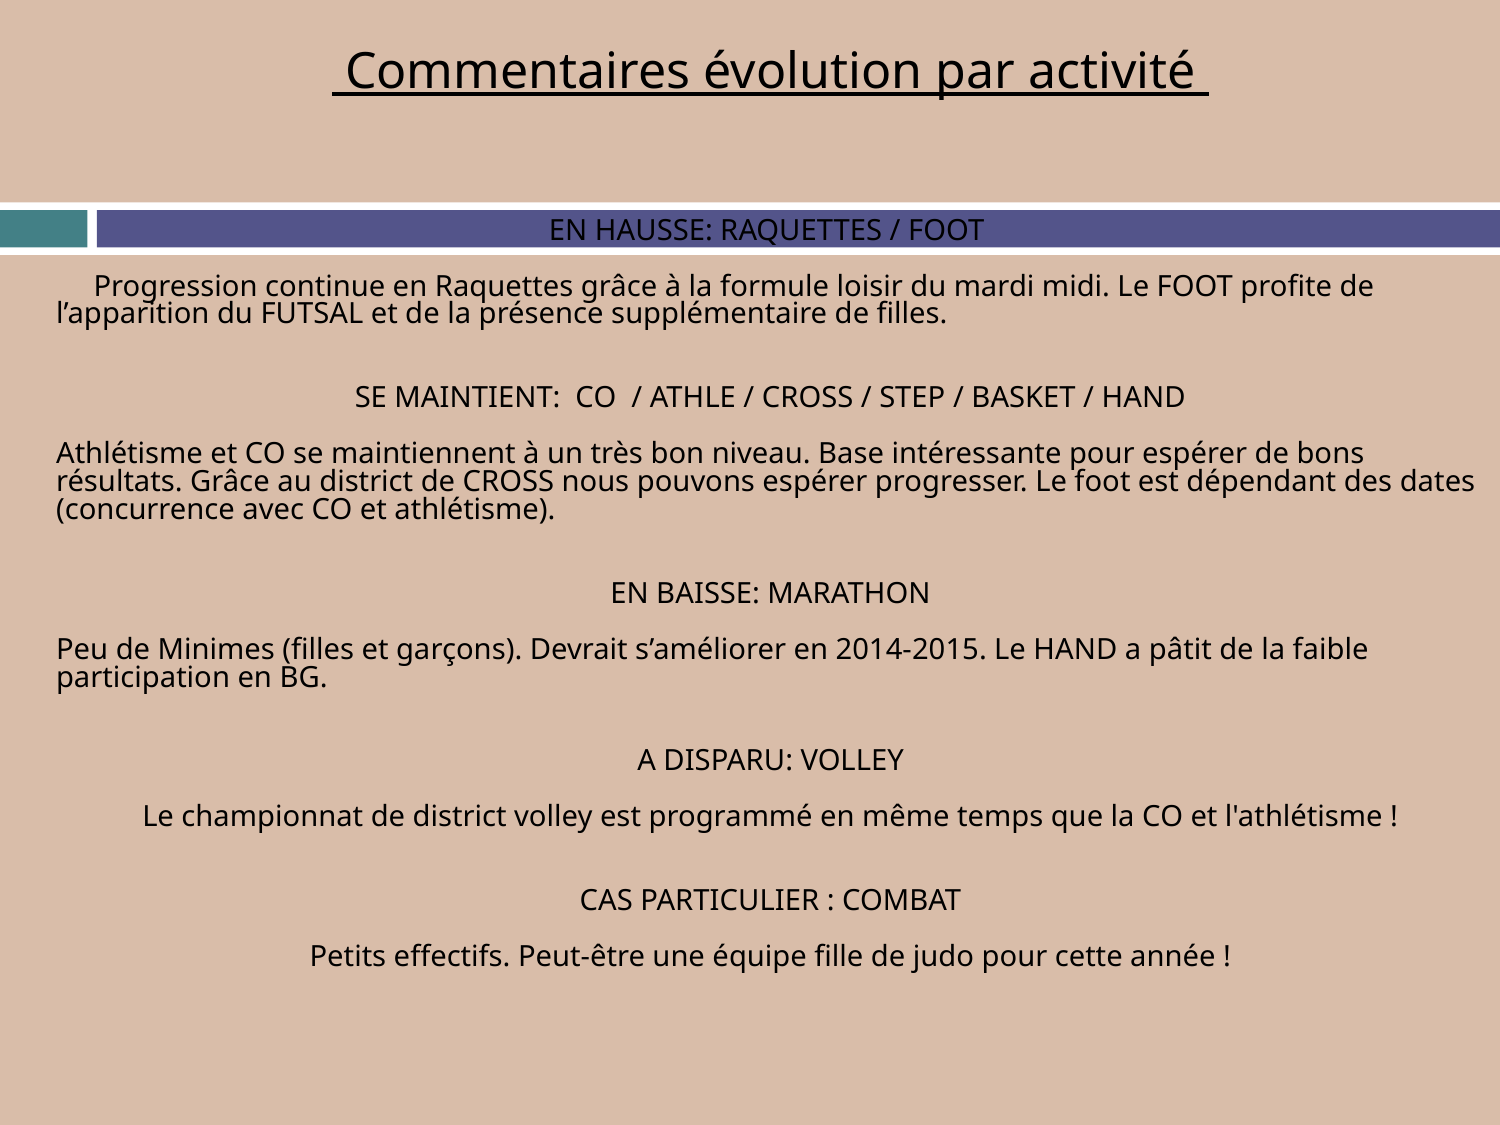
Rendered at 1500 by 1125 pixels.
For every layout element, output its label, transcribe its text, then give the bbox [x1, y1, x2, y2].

text_box Commentaires évolution par activité EN HAUSSE: RAQUETTES / FOOT Progression continue en Raquettes grâce à la formule loisir du mardi midi. Le FOOT profite de l’apparition du FUTSAL et de la présence supplémentaire de filles. SE MAINTIENT: CO / ATHLE / CROSS / STEP / BASKET / HAND Athlétisme et CO se maintiennent à un très bon niveau. Base intéressante pour espérer de bons résultats. Grâce au district de CROSS nous pouvons espérer progresser. Le foot est dépendant des dates (concurrence avec CO et athlétisme). EN BAISSE: MARATHON Peu de Minimes (filles et garçons). Devrait s’améliorer en 2014-2015. Le HAND a pâtit de la faible participation en BG. A DISPARU: VOLLEY Le championnat de district volley est programmé en même temps que la CO et l'athlétisme ! CAS PARTICULIER : COMBAT Petits effectifs. Peut-être une équipe fille de judo pour cette année ! [41, 42, 1500, 1125]
